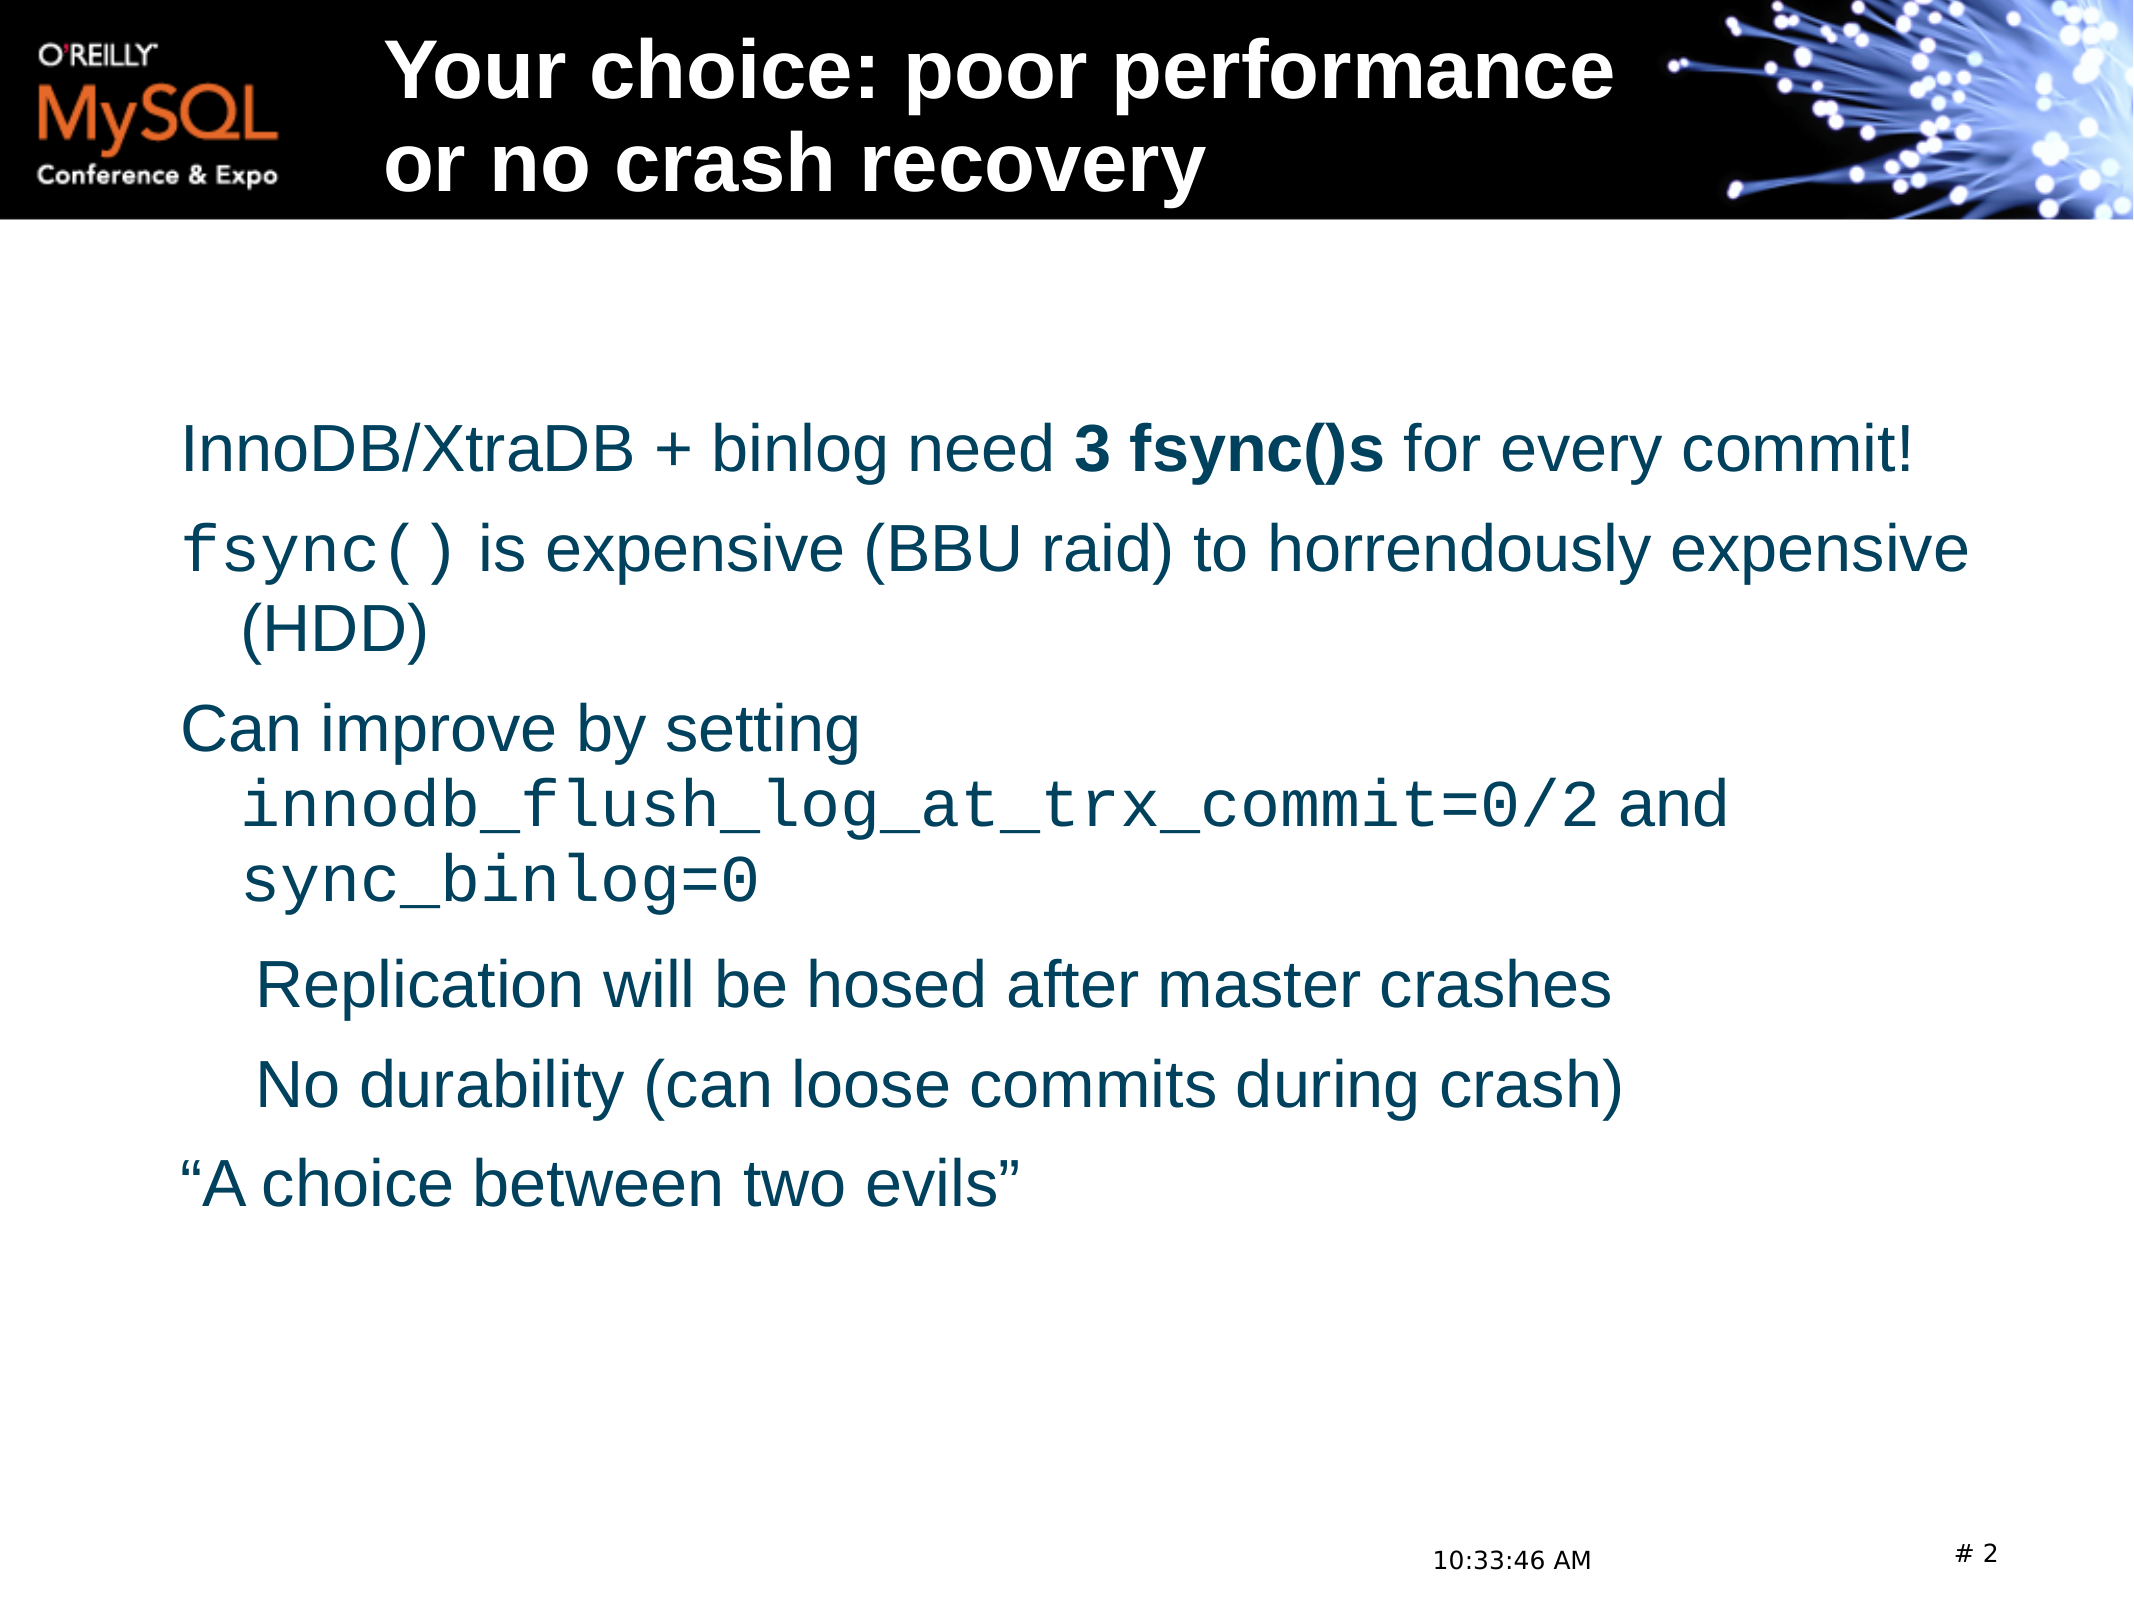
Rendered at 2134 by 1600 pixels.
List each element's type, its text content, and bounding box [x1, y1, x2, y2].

title Your choice: poor performance or no crash recovery [374, 15, 2103, 219]
picture [0, 0, 2134, 1600]
list InnoDB/XtraDB + binlog need 3 fsync()s for every commit! fsync() is expensive (BBU raid) to horrendously expensive (HDD) Can improve by setting innodb_flush_log_at_trx_commit=0/2 and sync_binlog=0 Replication will be hosed after master crashes No durability (can loose commits during crash) “A choice between two evils” [97, 402, 1995, 1478]
